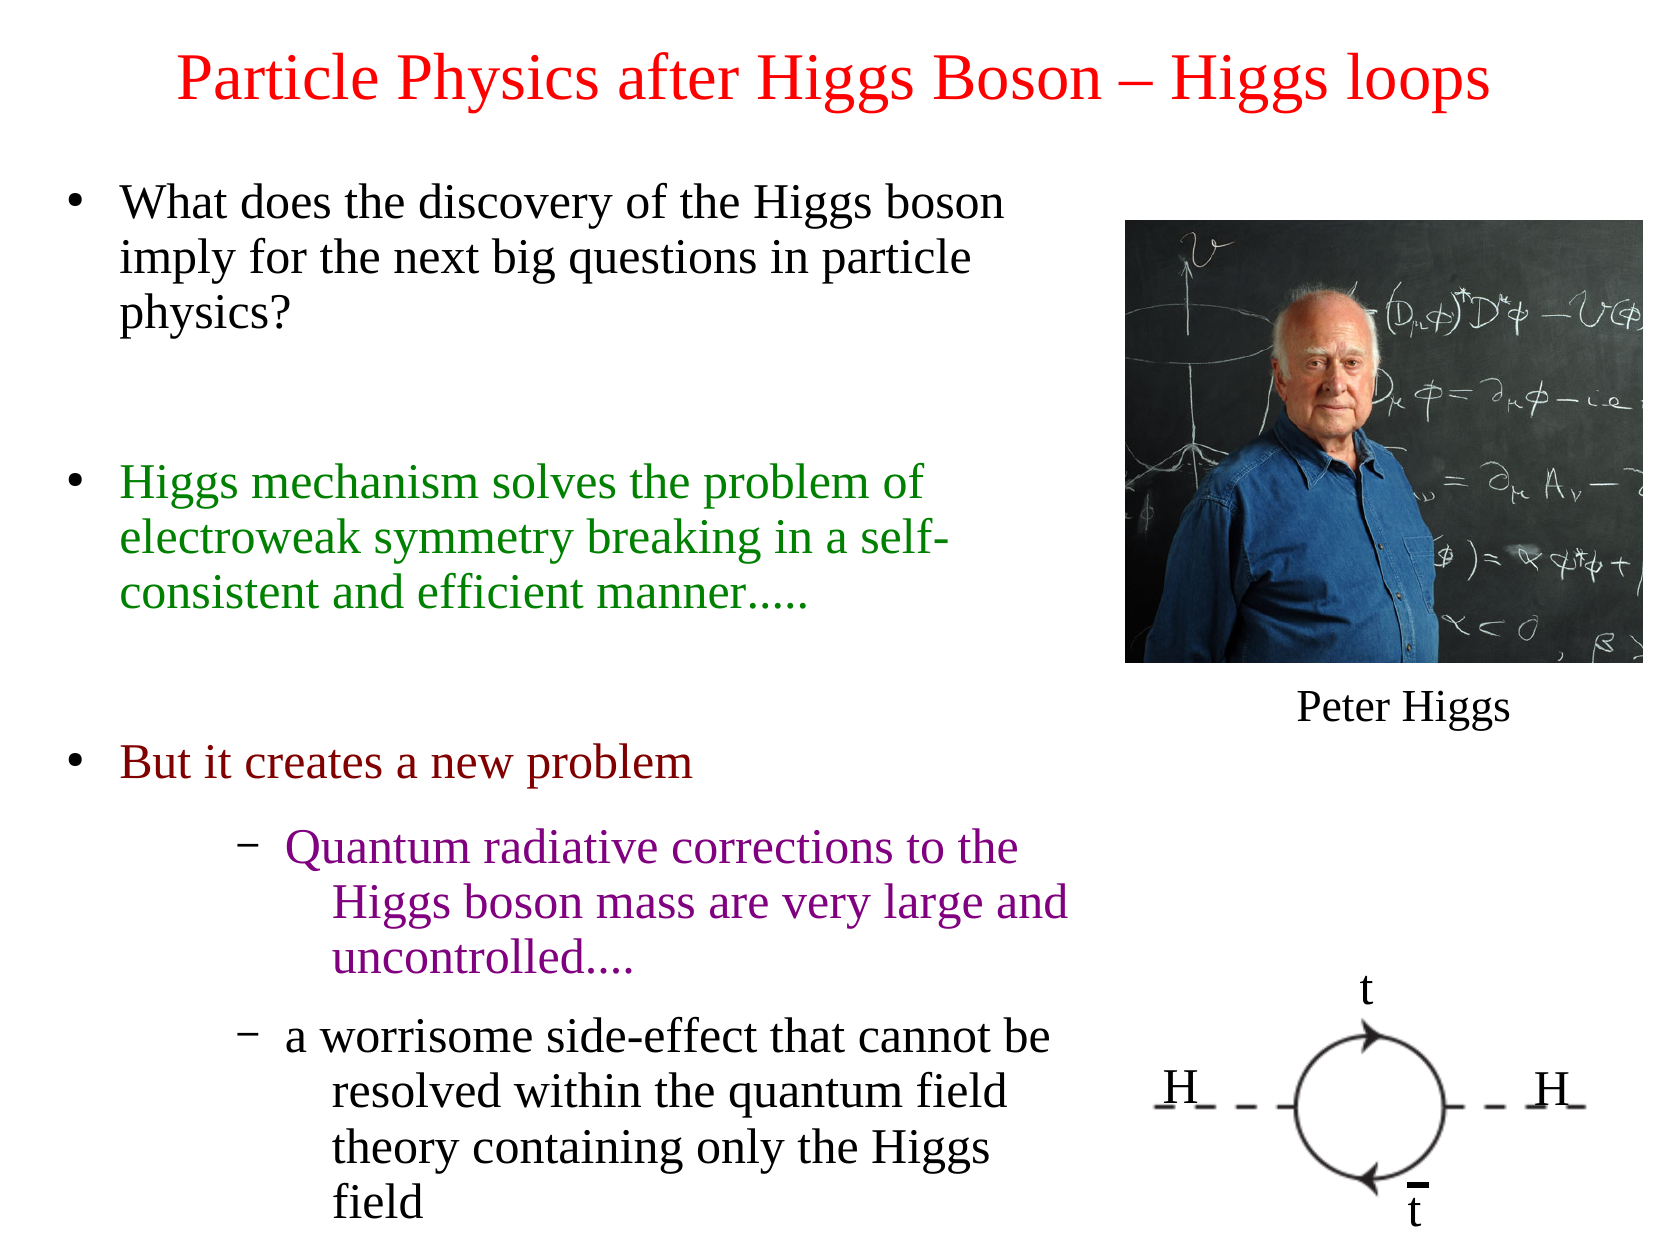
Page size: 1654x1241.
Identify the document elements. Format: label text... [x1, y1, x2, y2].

text_box H [1162, 1058, 1199, 1115]
text_box Peter Higgs [1296, 680, 1512, 732]
title Particle Physics after Higgs Boson – Higgs loops [128, 0, 1541, 172]
picture [1125, 220, 1643, 663]
text_box t [1359, 960, 1374, 1041]
text_box t [1407, 1181, 1464, 1241]
text_box H [1533, 1061, 1571, 1117]
picture [1137, 1003, 1603, 1210]
list What does the discovery of the Higgs boson imply for the next big questions in particle physics? Higgs mechanism solves the problem of electroweak symmetry breaking in a self-consistent and efficient manner..... But it creates a new problem Quantum radiative corrections to the Higgs boson mass are very large and uncontrolled.... a worrisome side-effect that cannot be resolved within the quantum field theory containing only the Higgs field [48, 173, 1092, 1241]
